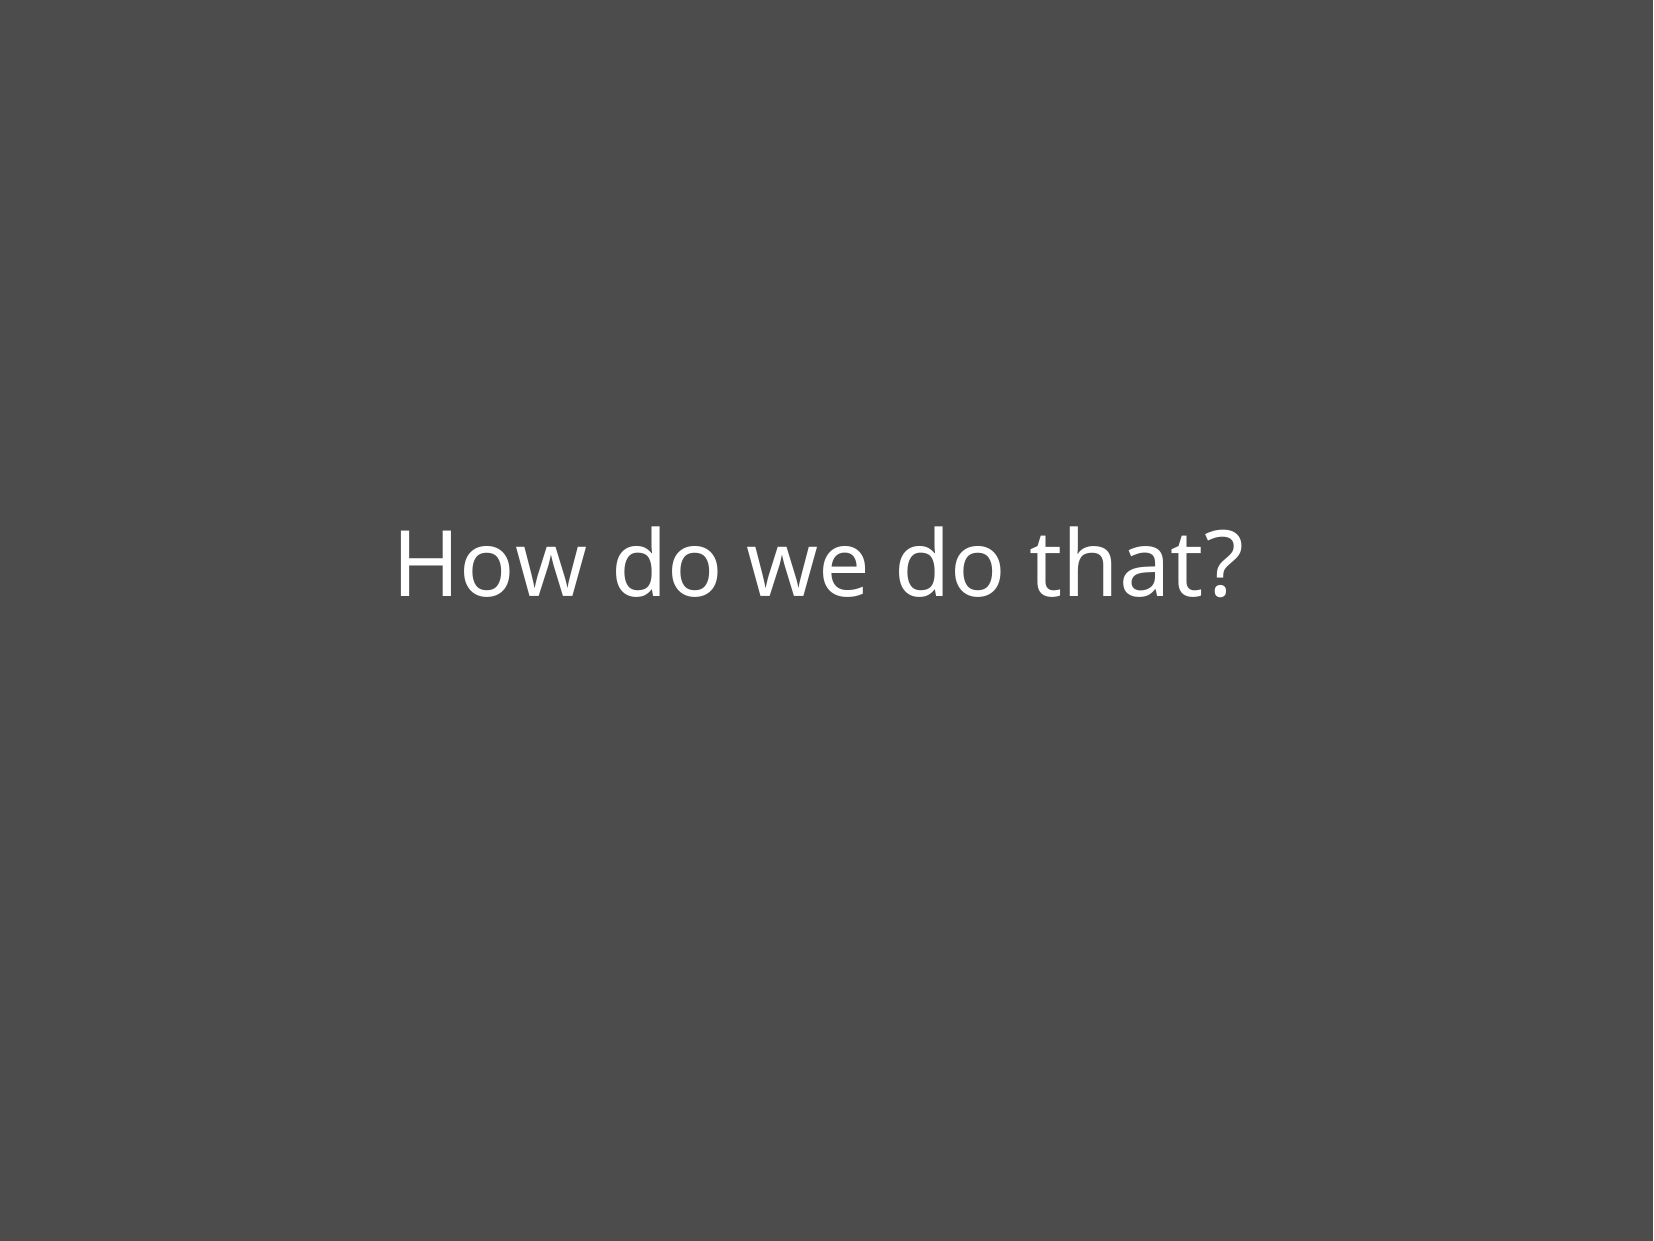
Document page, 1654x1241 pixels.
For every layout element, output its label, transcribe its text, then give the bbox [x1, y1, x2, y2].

title How do we do that? [75, 467, 1562, 675]
